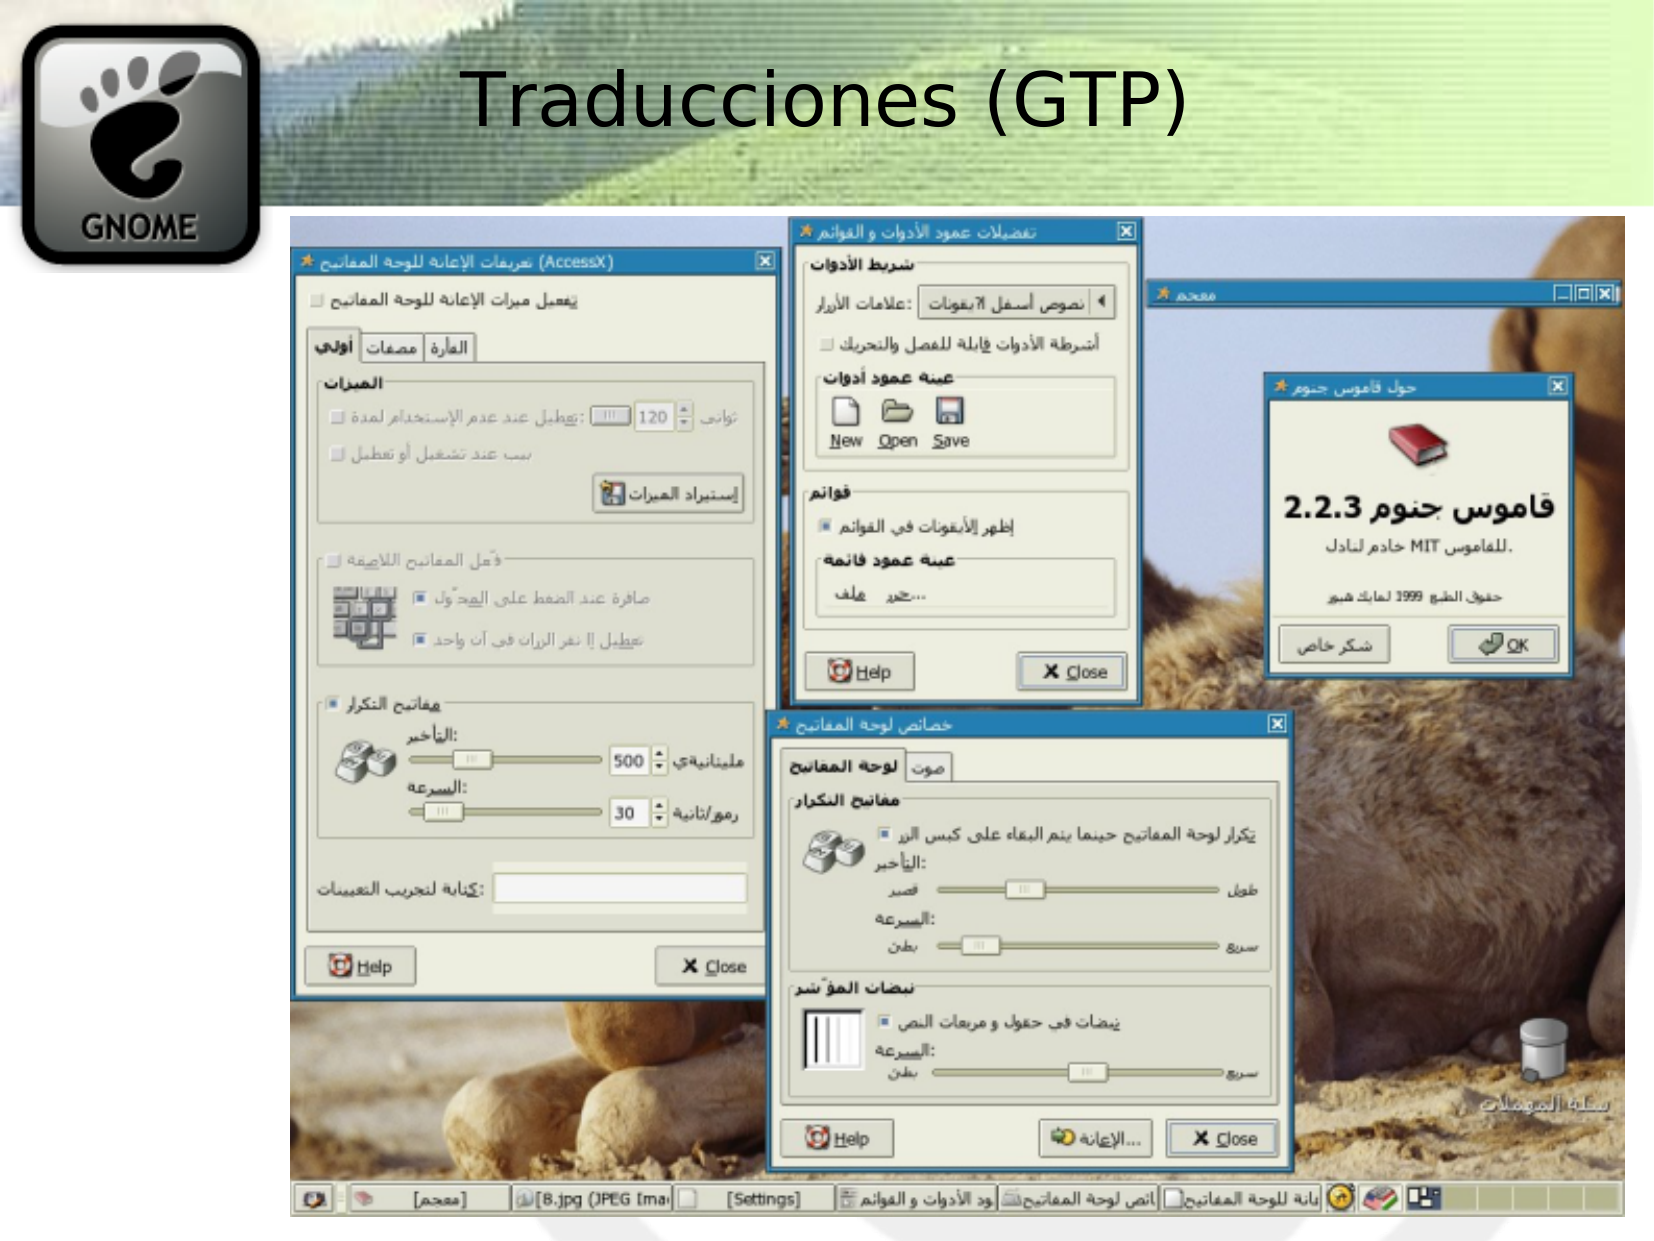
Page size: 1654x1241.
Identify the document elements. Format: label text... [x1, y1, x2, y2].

title Traducciones (GTP) [0, 0, 1653, 206]
picture [0, 0, 1654, 1241]
